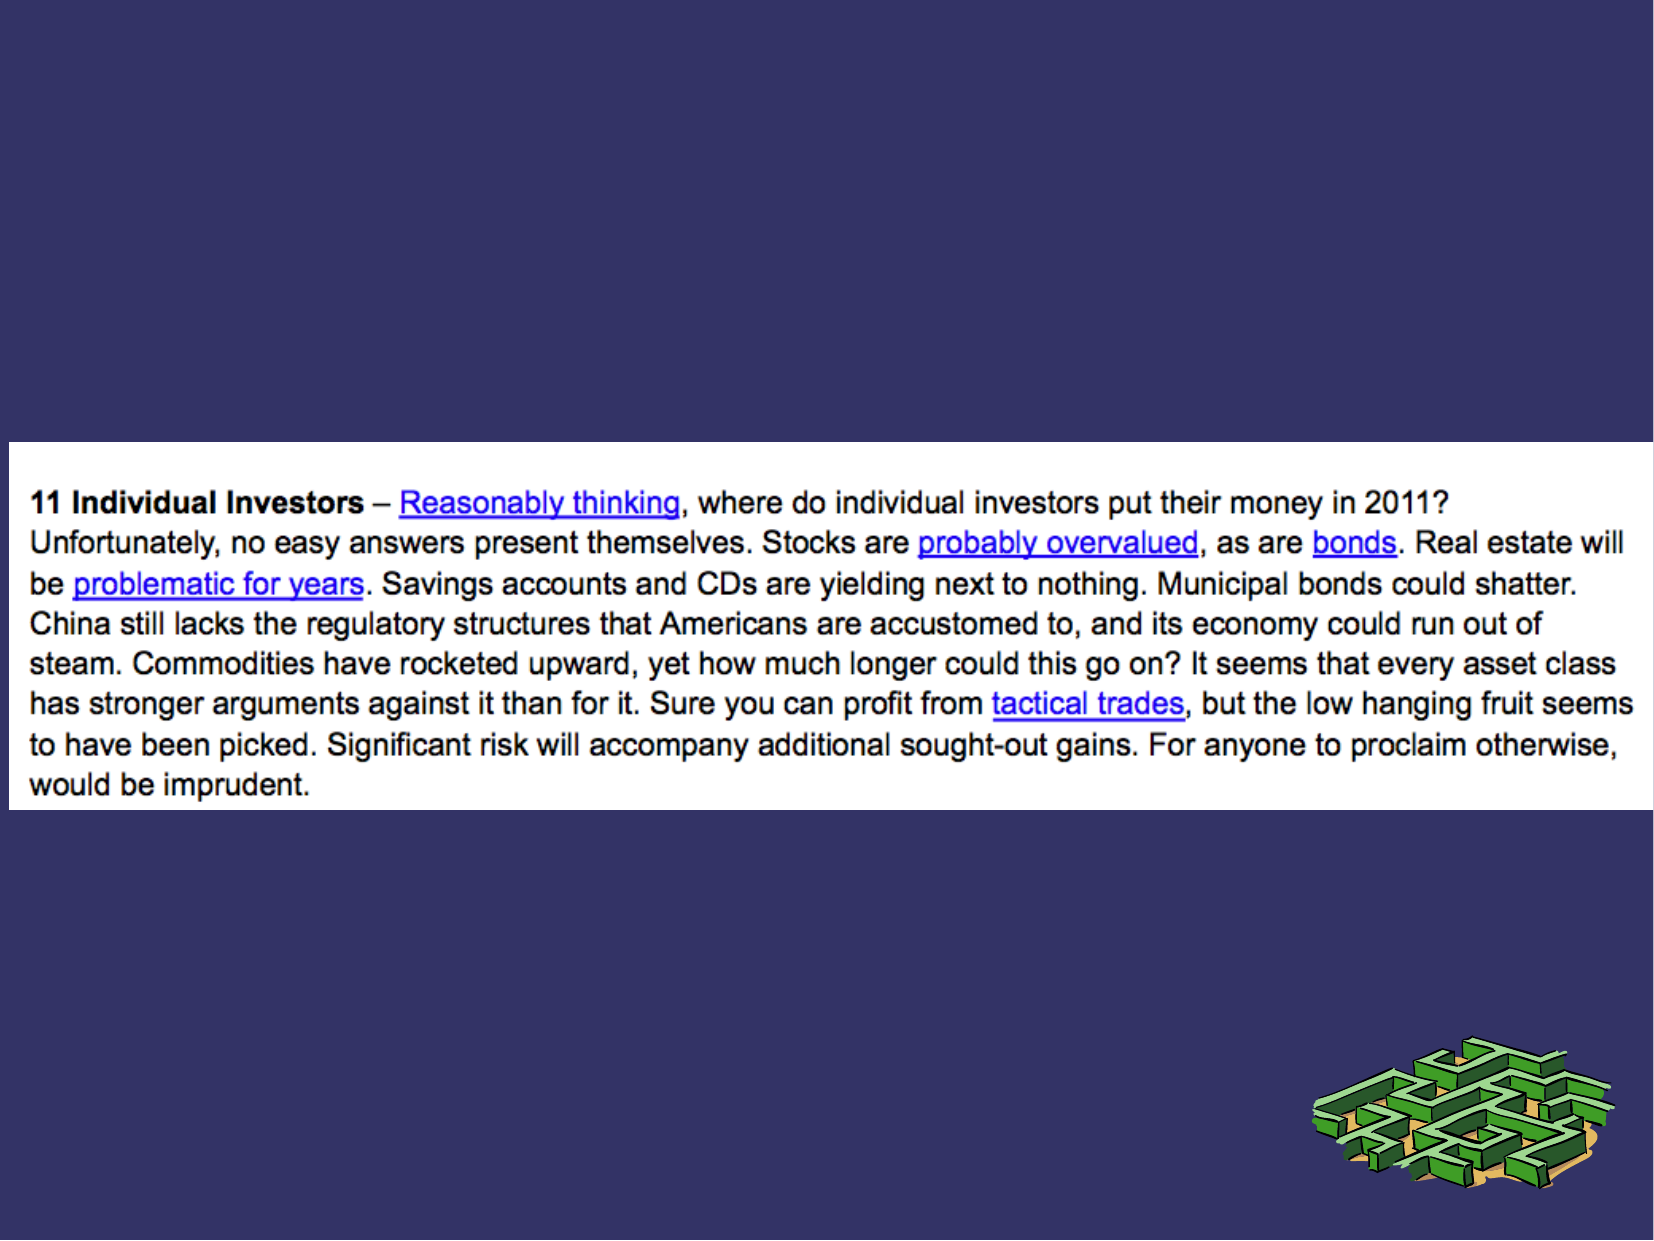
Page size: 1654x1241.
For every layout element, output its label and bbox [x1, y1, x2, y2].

picture [9, 442, 1654, 810]
